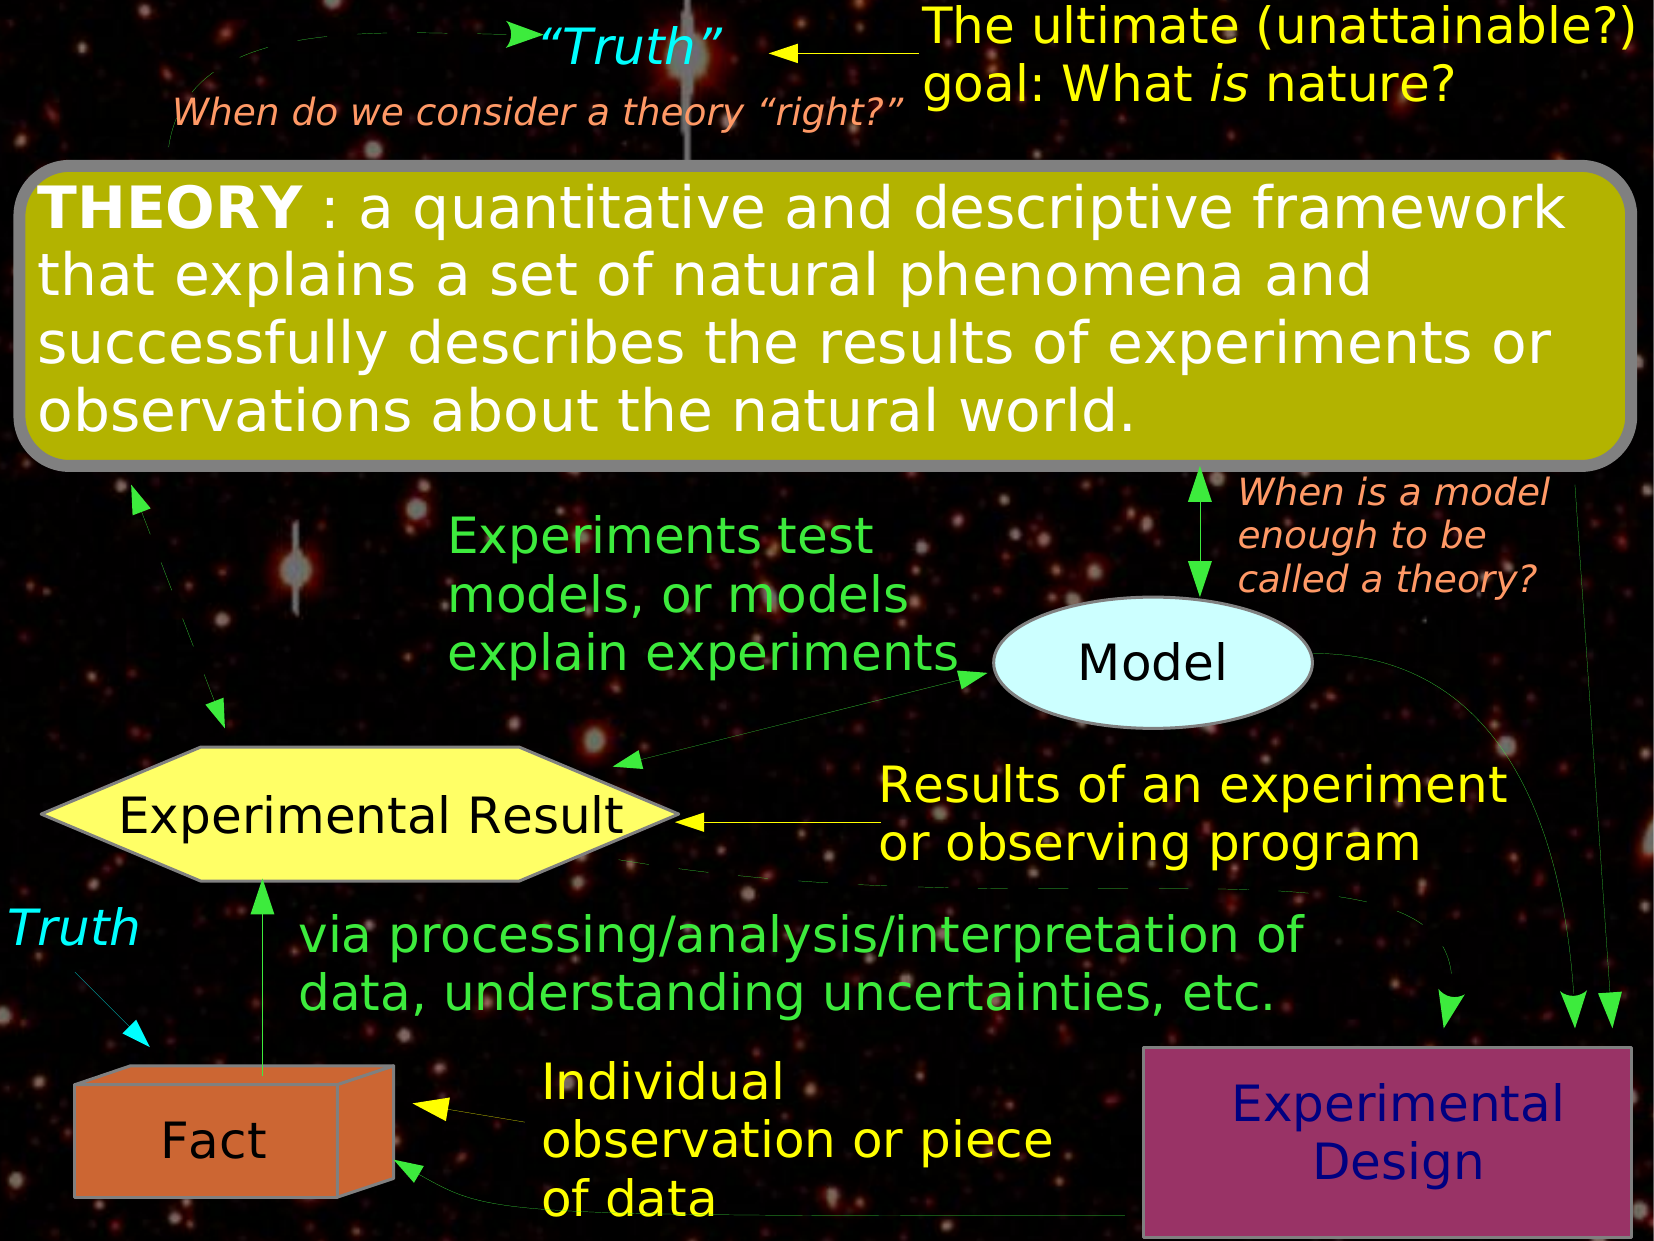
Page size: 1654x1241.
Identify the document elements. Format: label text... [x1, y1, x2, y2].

text_box THEORY : a quantitative and descriptive framework that explains a set of natural phenomena and successfully describes the results of experiments or observations about the natural world. [37, 174, 1613, 446]
text_box [42, 165, 1609, 174]
text_box The ultimate (unattainable?) goal: What is nature? [922, 0, 1654, 114]
text_box [1143, 1047, 1632, 1238]
text_box Truth [7, 899, 140, 958]
text_box [631, 794, 679, 835]
text_box Fact [144, 1103, 282, 1180]
text_box “Truth” [536, 17, 721, 77]
picture [0, 0, 1654, 1241]
text_box [19, 177, 1632, 466]
text_box When do we consider a theory “right?” [172, 90, 890, 135]
text_box [41, 788, 102, 840]
text_box When is a model enough to be called a theory? [1237, 470, 1574, 602]
text_box Results of an experiment or observing program [862, 747, 1512, 882]
text_box Experimental Design [1215, 1065, 1575, 1201]
text_box Experiments test models, or models explain experiments [431, 498, 1013, 691]
text_box Individual observation or piece of data [524, 1044, 1107, 1179]
text_box [74, 1065, 394, 1198]
text_box Model [1009, 597, 1313, 729]
text_box [138, 855, 582, 882]
text_box Experimental Result [102, 778, 631, 855]
text_box [127, 747, 593, 778]
text_box via processing/analysis/interpretation of data, understanding uncertainties, etc. [282, 897, 1350, 1032]
